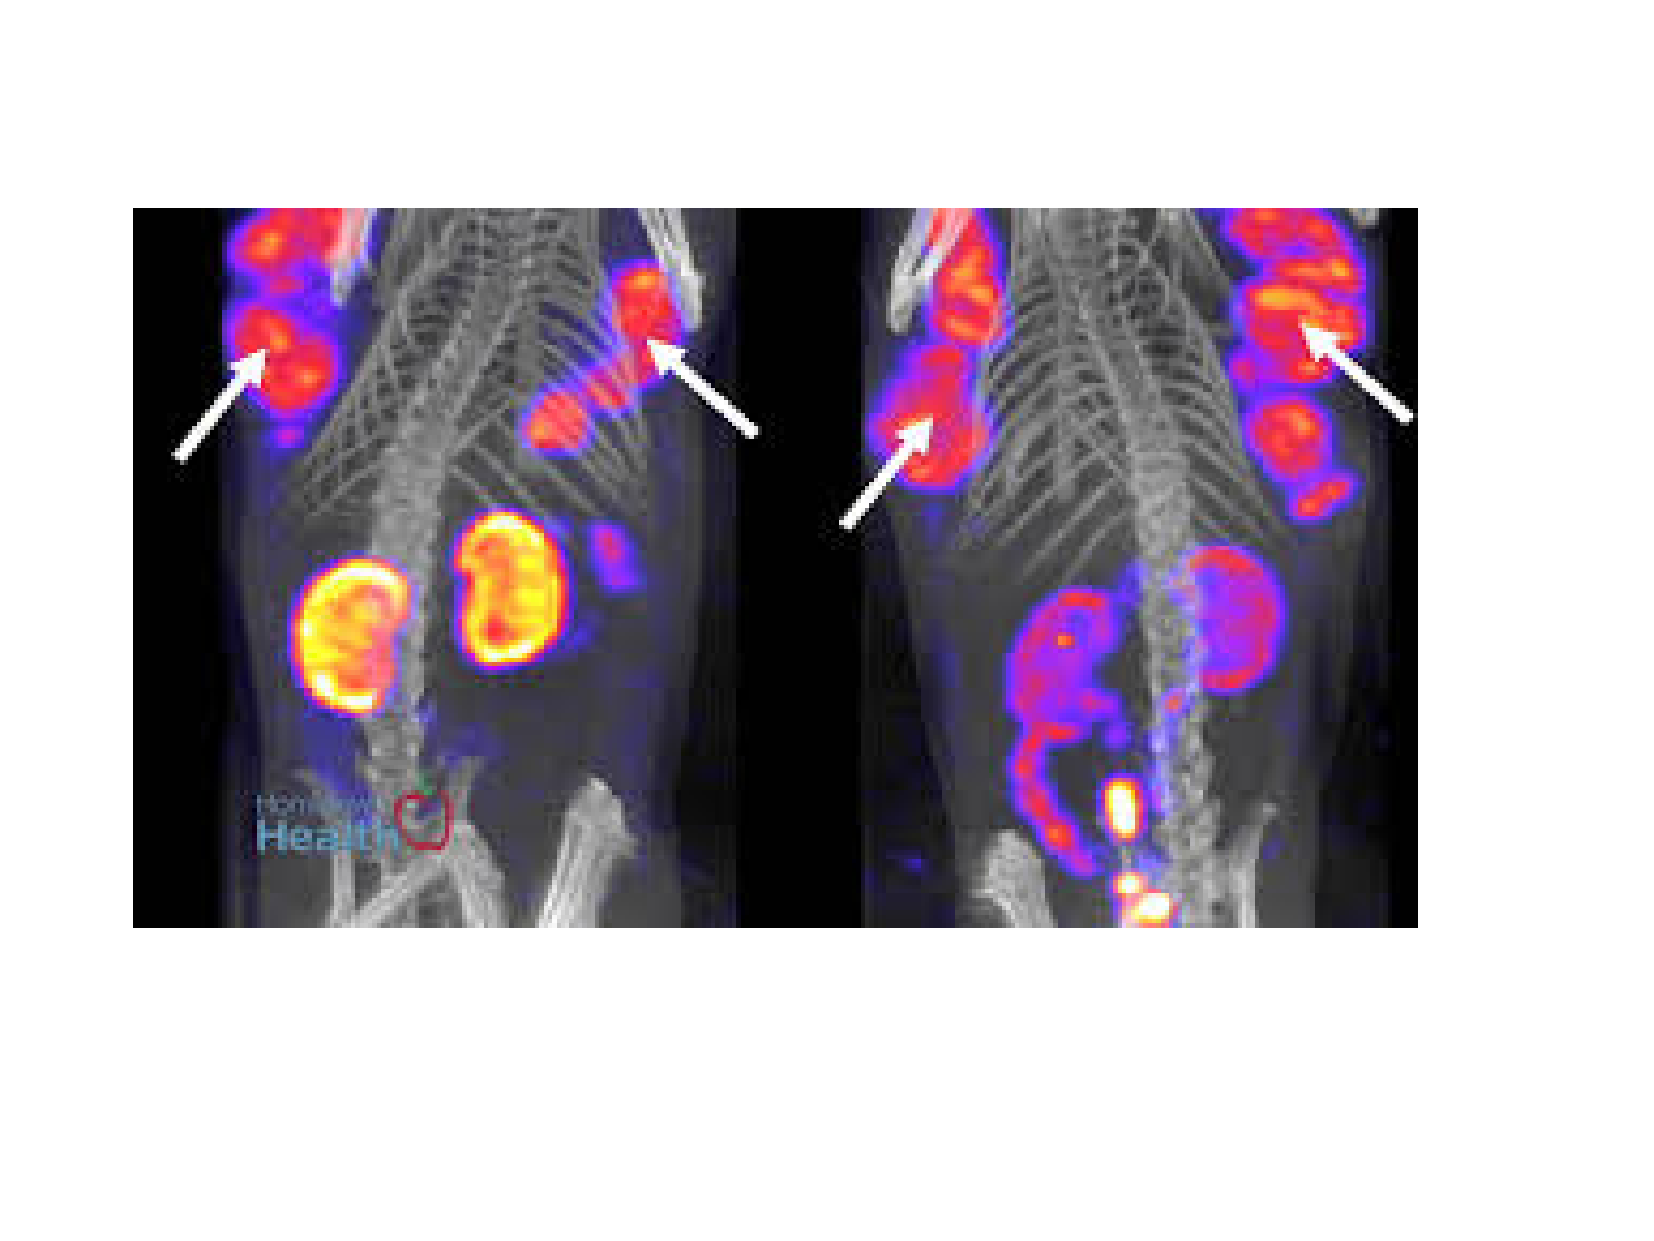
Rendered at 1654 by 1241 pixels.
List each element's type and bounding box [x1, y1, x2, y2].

picture [133, 208, 1418, 928]
